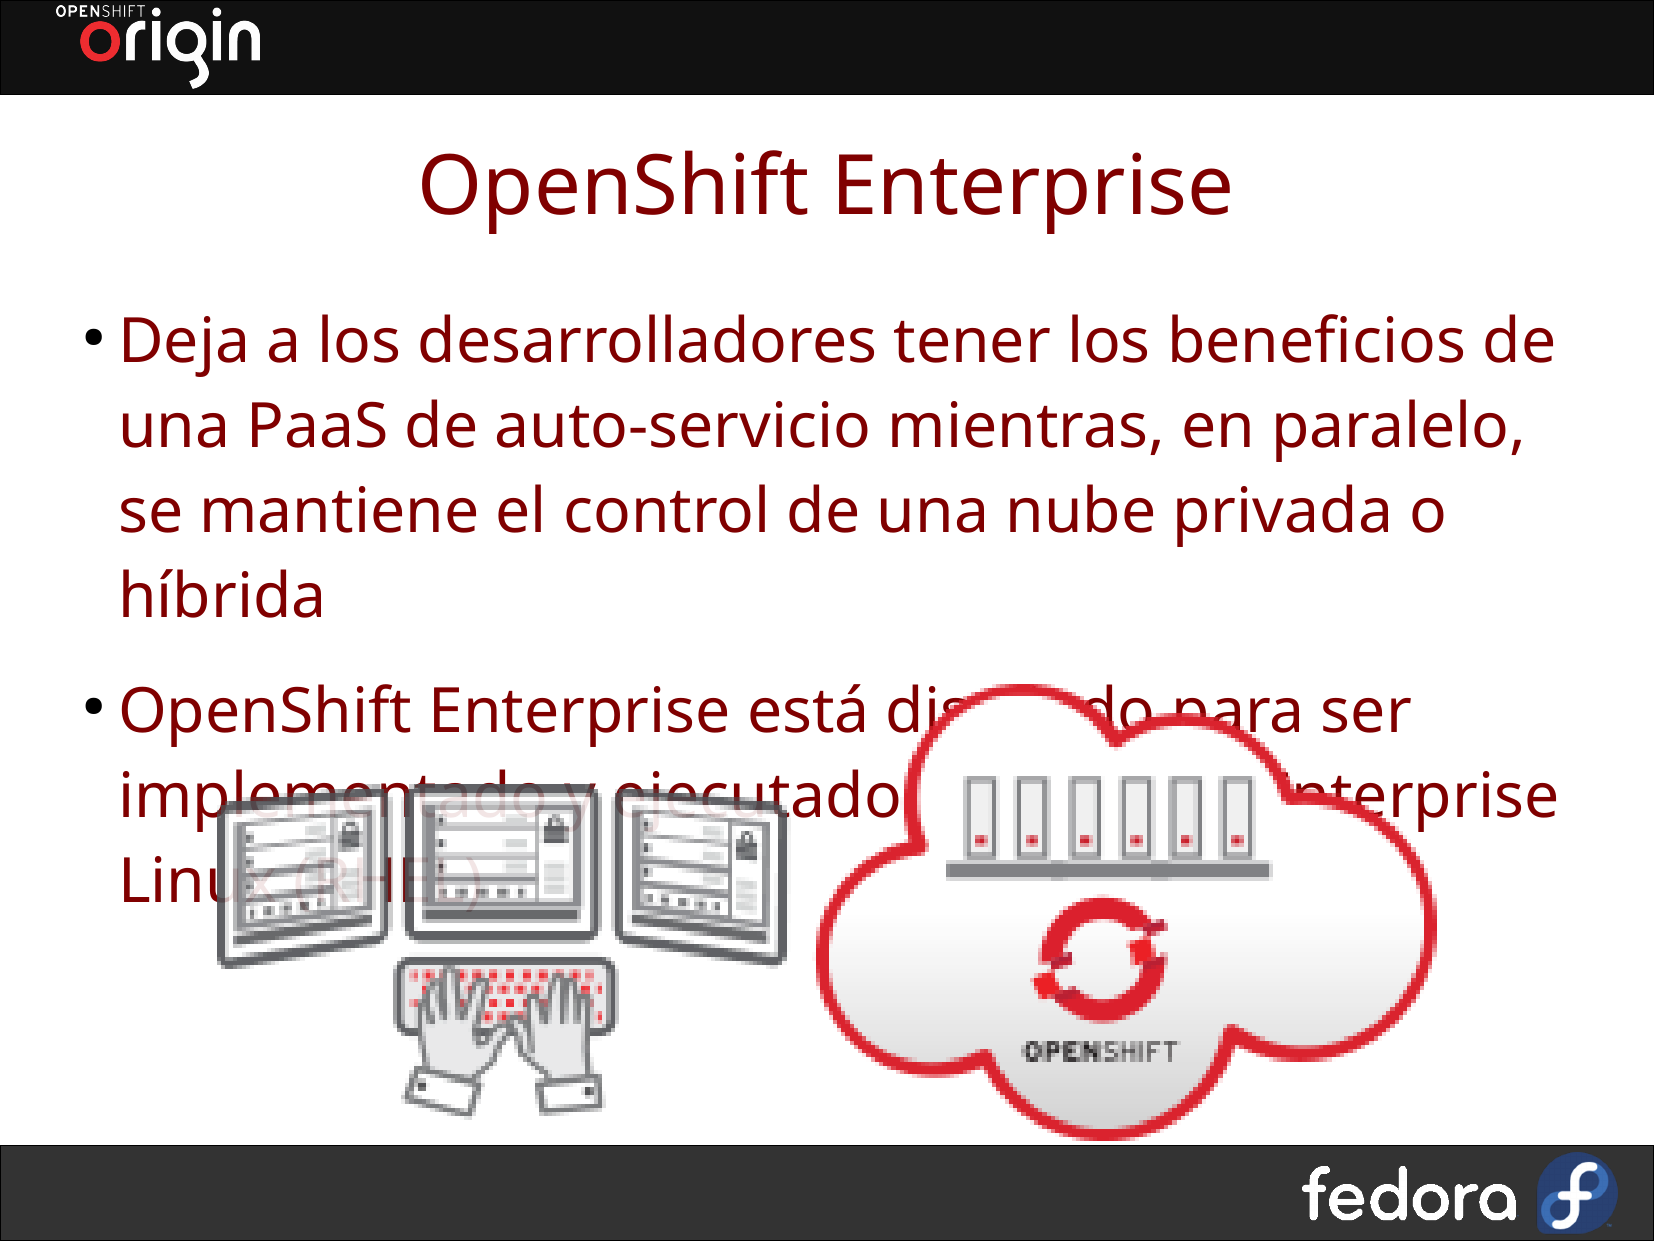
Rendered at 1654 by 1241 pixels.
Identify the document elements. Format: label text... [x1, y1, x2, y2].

picture [217, 684, 1437, 1146]
title OpenShift Enterprise [82, 78, 1571, 287]
text_box Deja a los desarrolladores tener los beneficios de una PaaS de auto-servicio mientras, en paralelo, se mantiene el control de una nube privada o híbrida OpenShift Enterprise está diseñado para ser implementado y ejecutado en Red Hat Enterprise Linux (RHEL) [82, 296, 1571, 1099]
picture [1299, 1151, 1619, 1235]
picture [56, 5, 260, 89]
